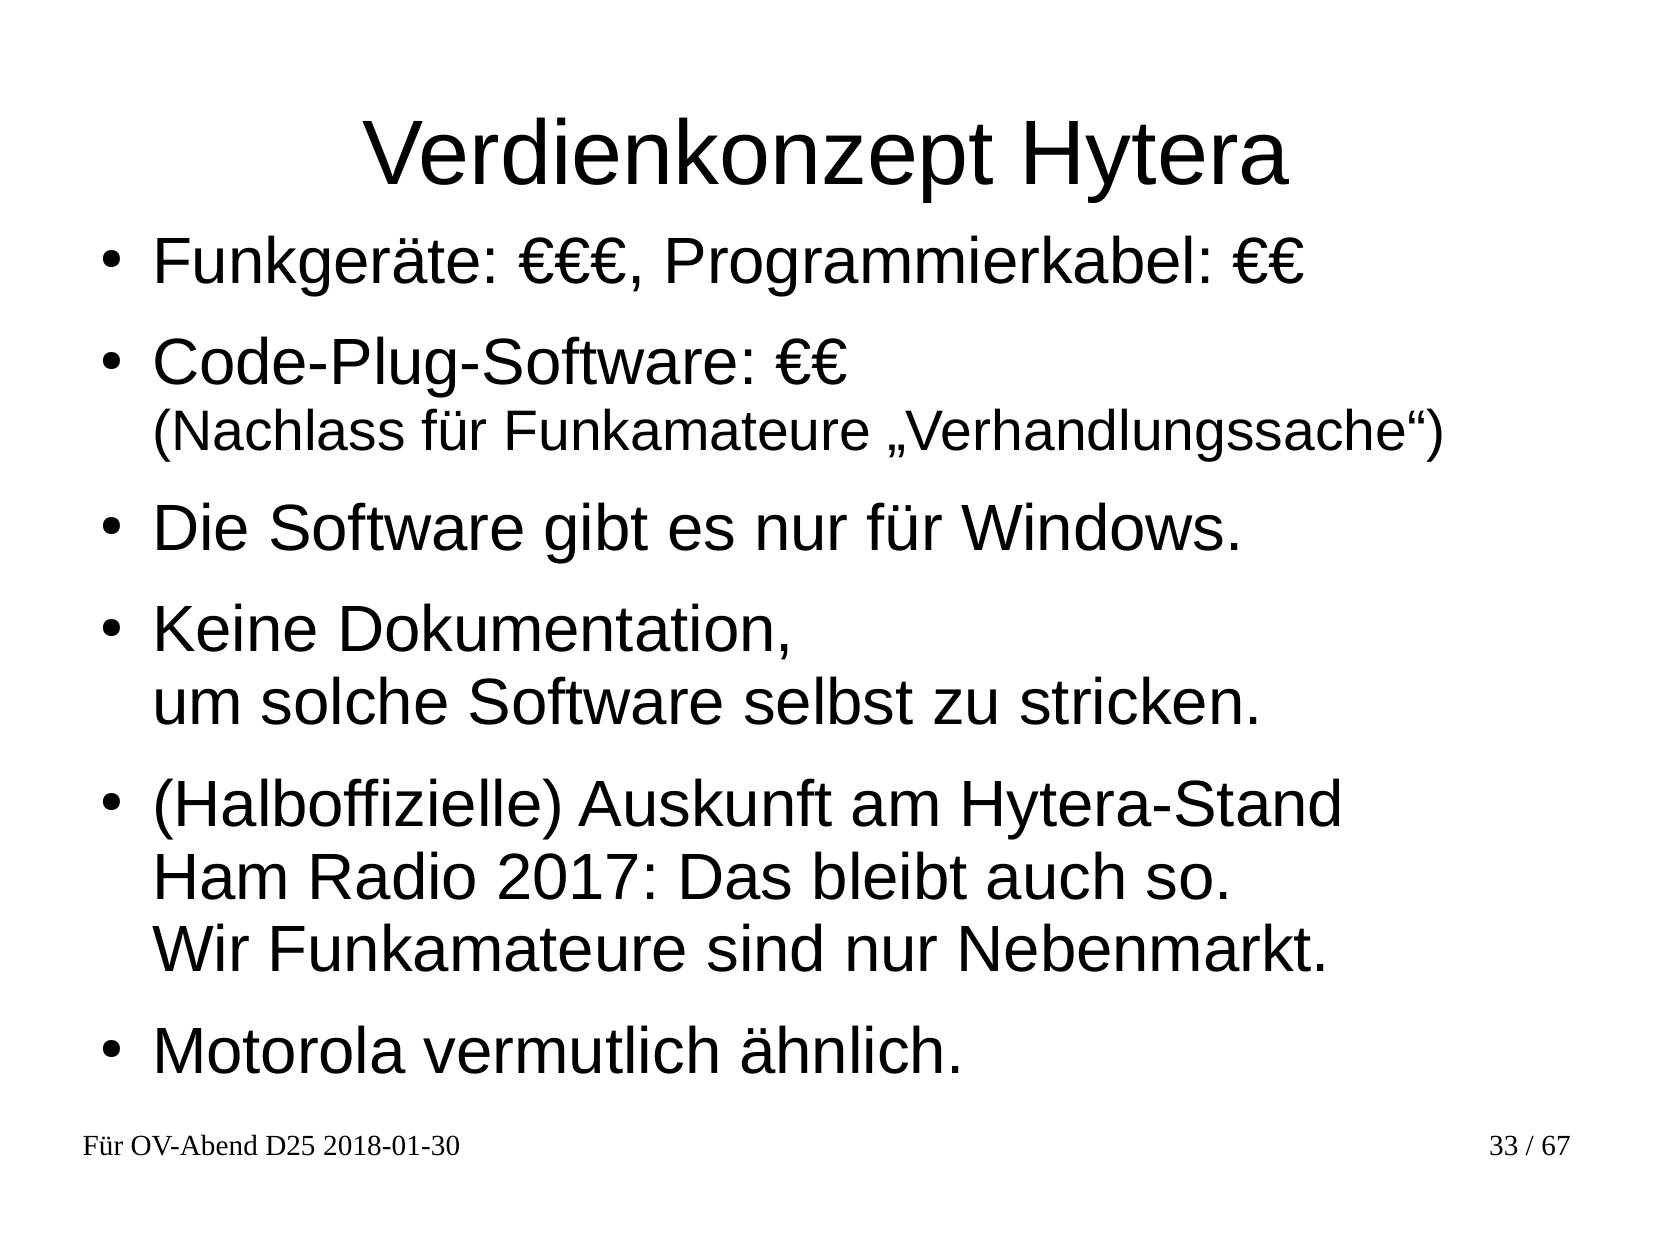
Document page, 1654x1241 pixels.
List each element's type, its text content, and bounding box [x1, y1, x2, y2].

list Funkgeräte: €€€, Programmierkabel: €€ Code-Plug-Software: €€ (Nachlass für Funkamateure „Verhandlungssache“) Die Software gibt es nur für Windows. Keine Dokumentation, um solche Software selbst zu stricken. (Halboffizielle) Auskunft am Hytera-Stand Ham Radio 2017: Das bleibt auch so. Wir Funkamateure sind nur Nebenmarkt. Motorola vermutlich ähnlich. [82, 224, 1571, 1099]
title Verdienkonzept Hytera [82, 49, 1571, 224]
